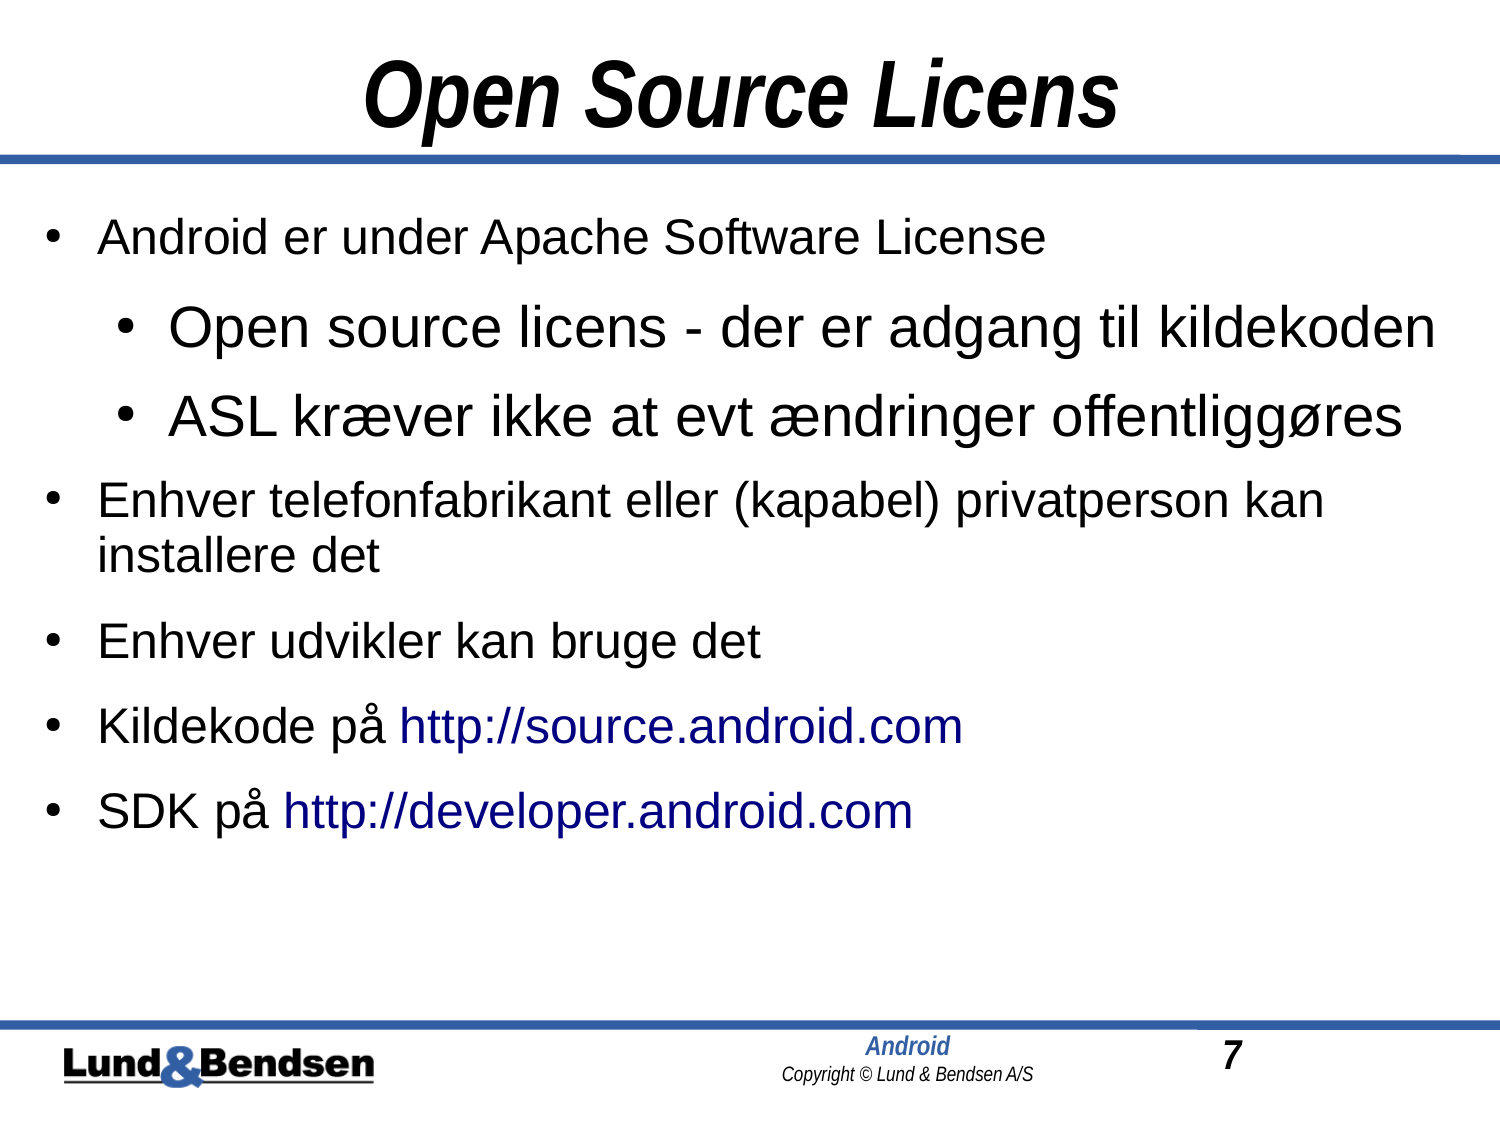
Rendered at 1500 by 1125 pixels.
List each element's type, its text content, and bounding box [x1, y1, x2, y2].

title Open Source Licens [47, 23, 1437, 155]
picture [61, 1043, 377, 1091]
list Android er under Apache Software License Open source licens - der er adgang til kildekoden ASL kræver ikke at evt ændringer offentliggøres Enhver telefonfabrikant eller (kapabel) privatperson kan installere det Enhver udvikler kan bruge det Kildekode på http://source.android.com SDK på http://developer.android.com [26, 209, 1474, 840]
